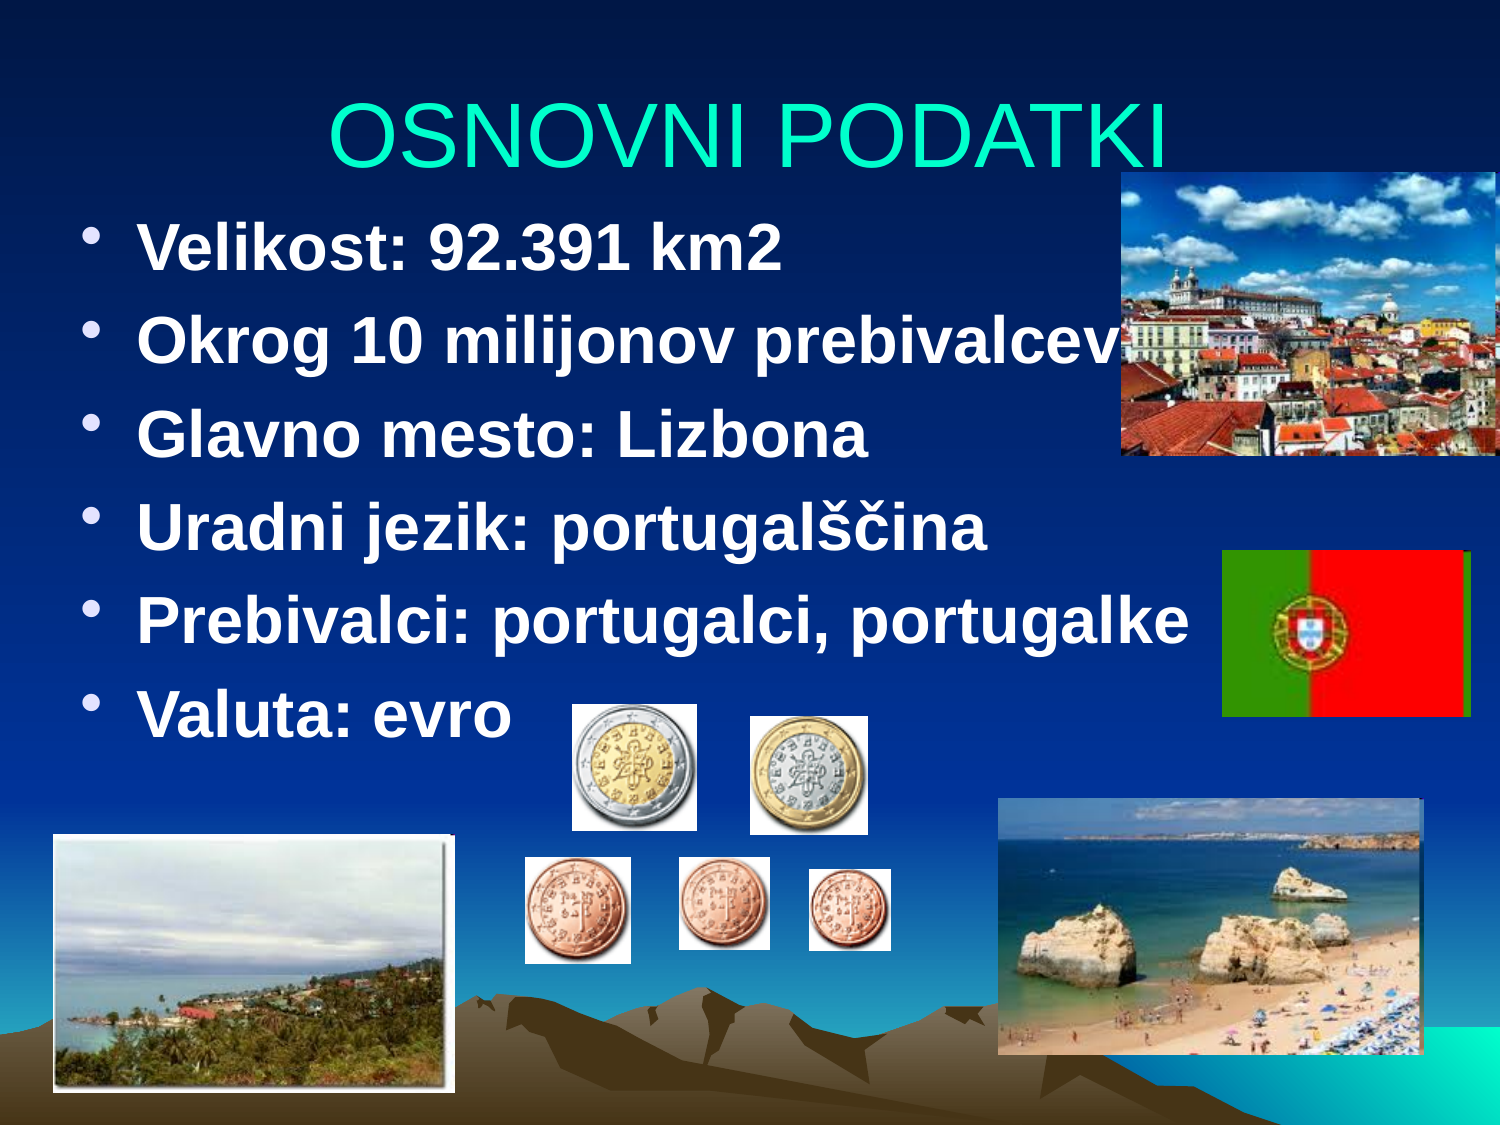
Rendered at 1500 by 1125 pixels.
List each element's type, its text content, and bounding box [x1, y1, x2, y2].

picture [572, 704, 697, 831]
list Velikost: 92.391 km2 Okrog 10 milijonov prebivalcev Glavno mesto: Lizbona Uradni jezik: portugalščina Prebivalci: portugalci, portugalke Valuta: evro [64, 196, 1425, 1000]
picture [809, 869, 891, 951]
picture [525, 857, 631, 965]
picture [1222, 550, 1471, 717]
title OSNOVNI PODATKI [75, 37, 1425, 196]
picture [998, 798, 1424, 1055]
picture [750, 716, 868, 835]
picture [679, 857, 770, 950]
picture [1121, 172, 1500, 456]
picture [53, 834, 455, 1093]
